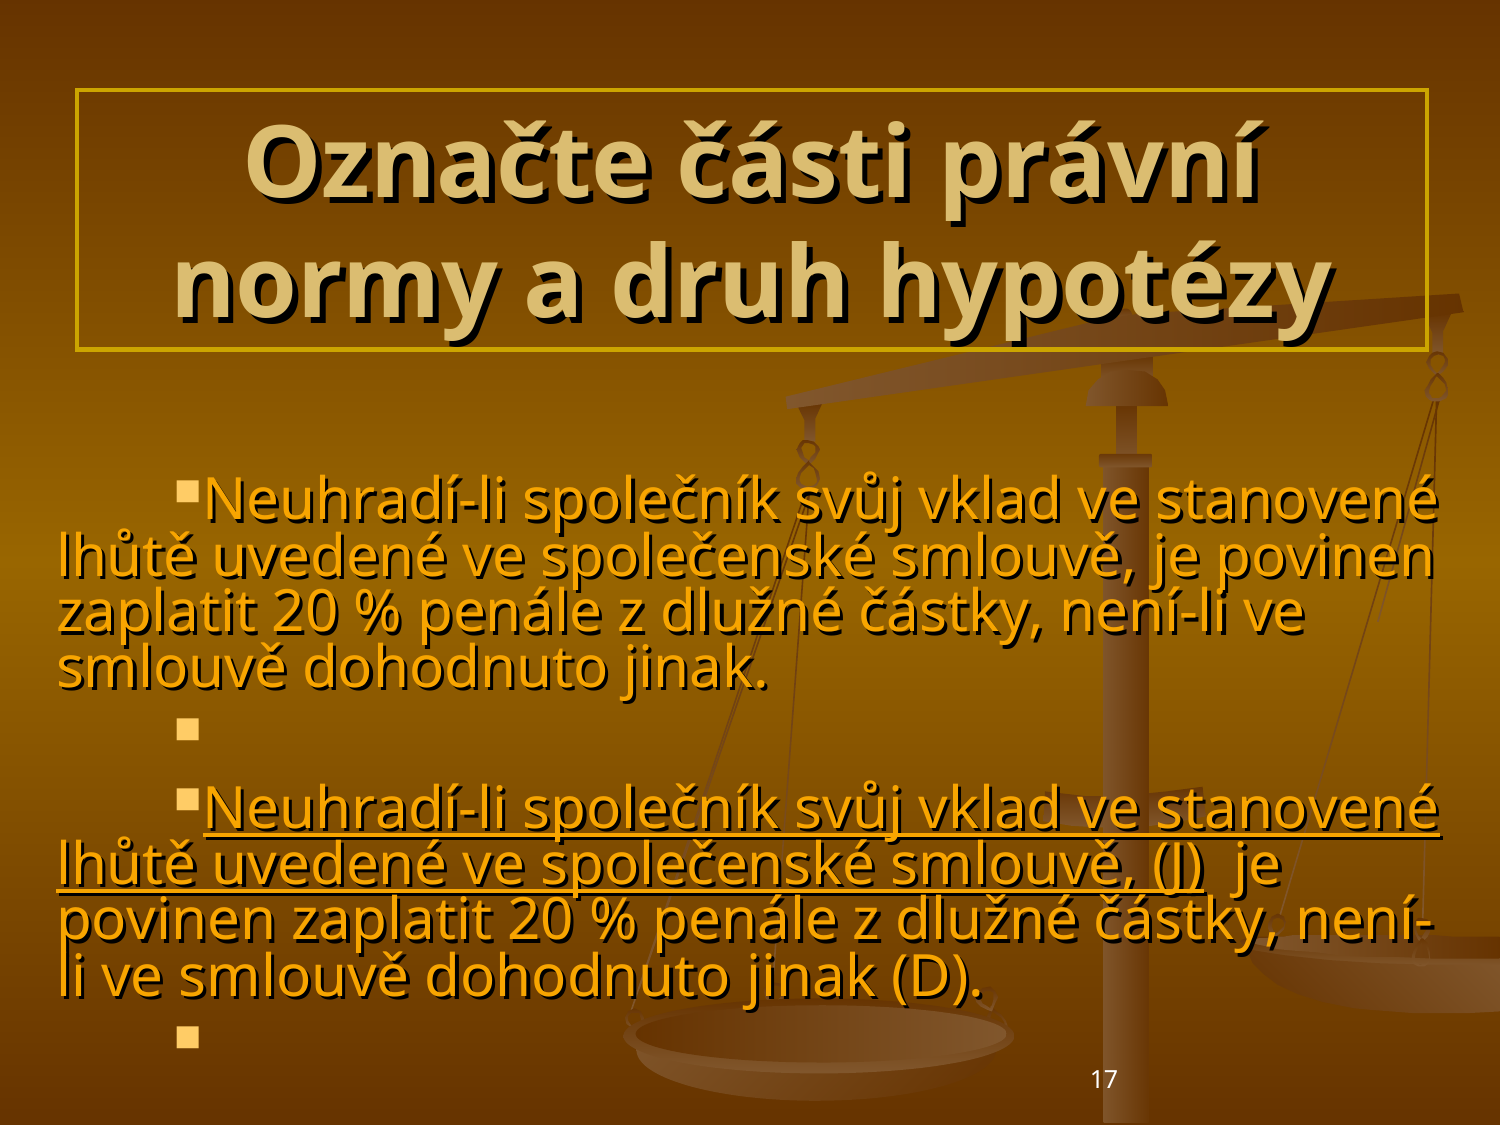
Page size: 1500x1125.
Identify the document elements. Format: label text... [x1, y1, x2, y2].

title Označte části právní normy a druh hypotézy [76, 90, 1427, 350]
list Neuhradí-li společník svůj vklad ve stanovené lhůtě uvedené ve společenské smlouvě, je povinen zaplatit 20 % penále z dlužné částky, není-li ve smlouvě dohodnuto jinak. Neuhradí-li společník svůj vklad ve stanovené lhůtě uvedené ve společenské smlouvě, (J) je povinen zaplatit 20 % penále z dlužné částky, není-li ve smlouvě dohodnuto jinak (D). [41, 467, 1471, 1103]
